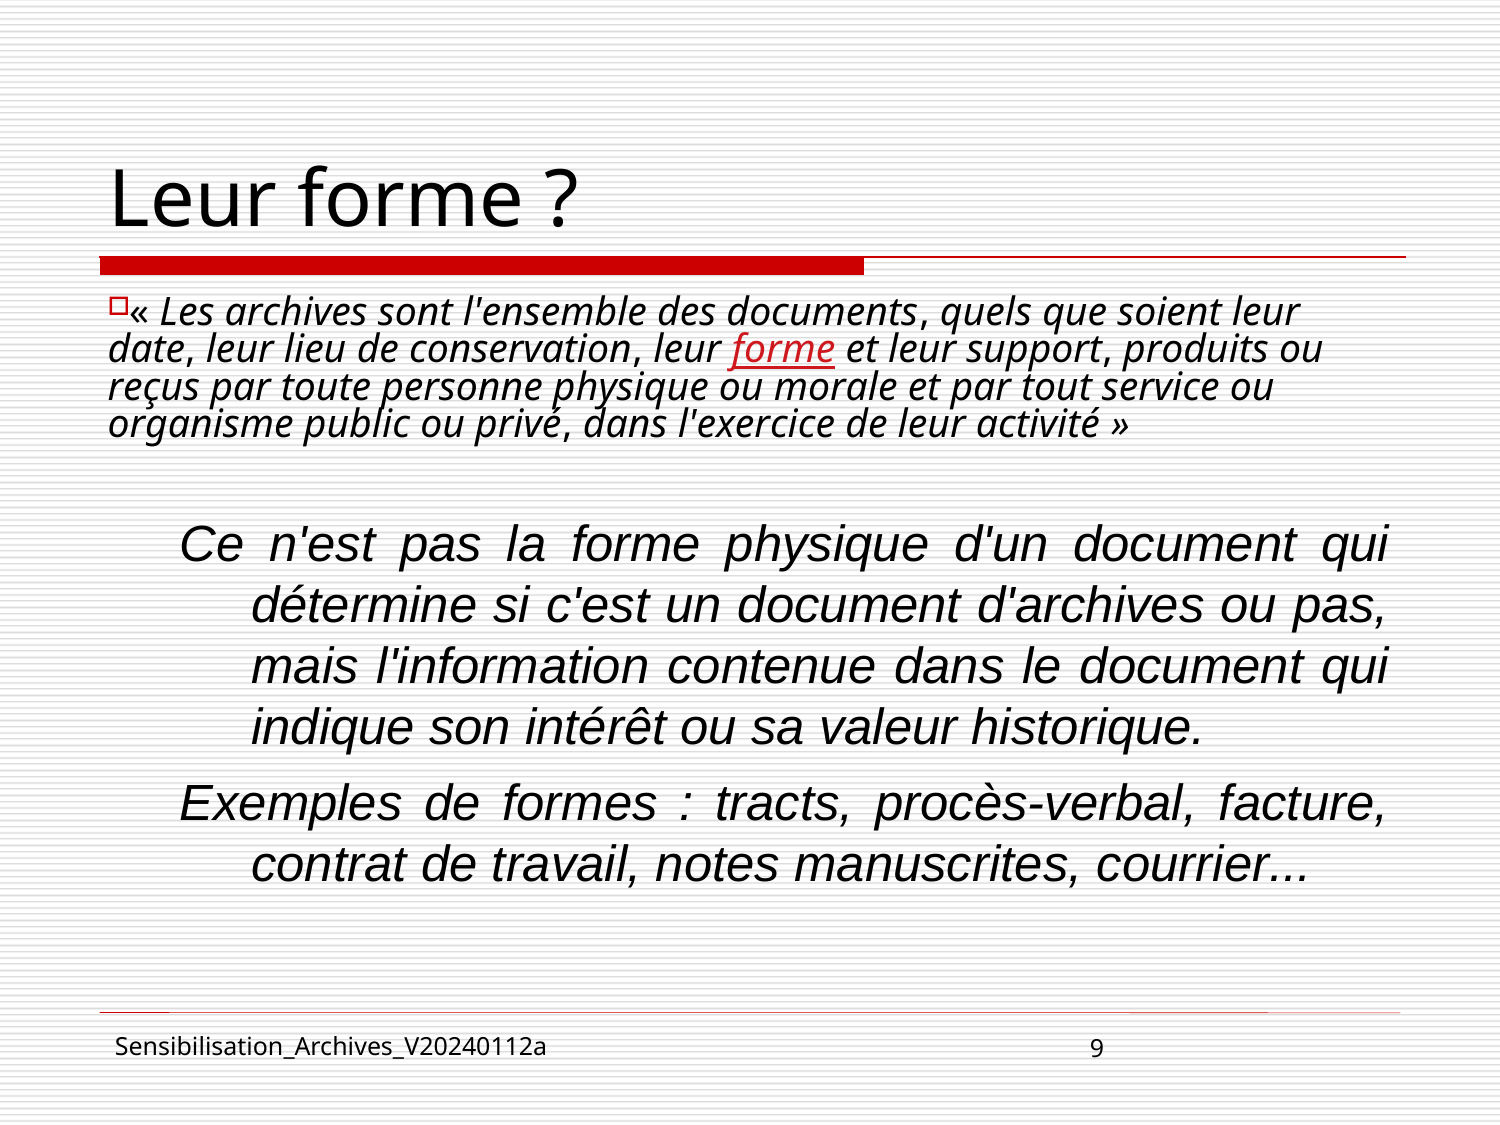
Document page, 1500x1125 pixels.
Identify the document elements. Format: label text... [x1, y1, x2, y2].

list « Les archives sont l'ensemble des documents, quels que soient leur date, leur lieu de conservation, leur forme et leur support, produits ou reçus par toute personne physique ou morale et par tout service ou organisme public ou privé, dans l'exercice de leur activité » Ce n'est pas la forme physique d'un document qui détermine si c'est un document d'archives ou pas, mais l'information contenue dans le document qui indique son intérêt ou sa valeur historique. Exemples de formes : tracts, procès-verbal, facture, contrat de travail, notes manuscrites, courrier... [92, 287, 1406, 988]
text_box Sensibilisation_Archives_V20240112a [100, 1023, 989, 1101]
title Leur forme ? [94, 50, 1407, 250]
text_box 33 [1074, 1024, 1400, 1103]
picture [0, 0, 1500, 1125]
